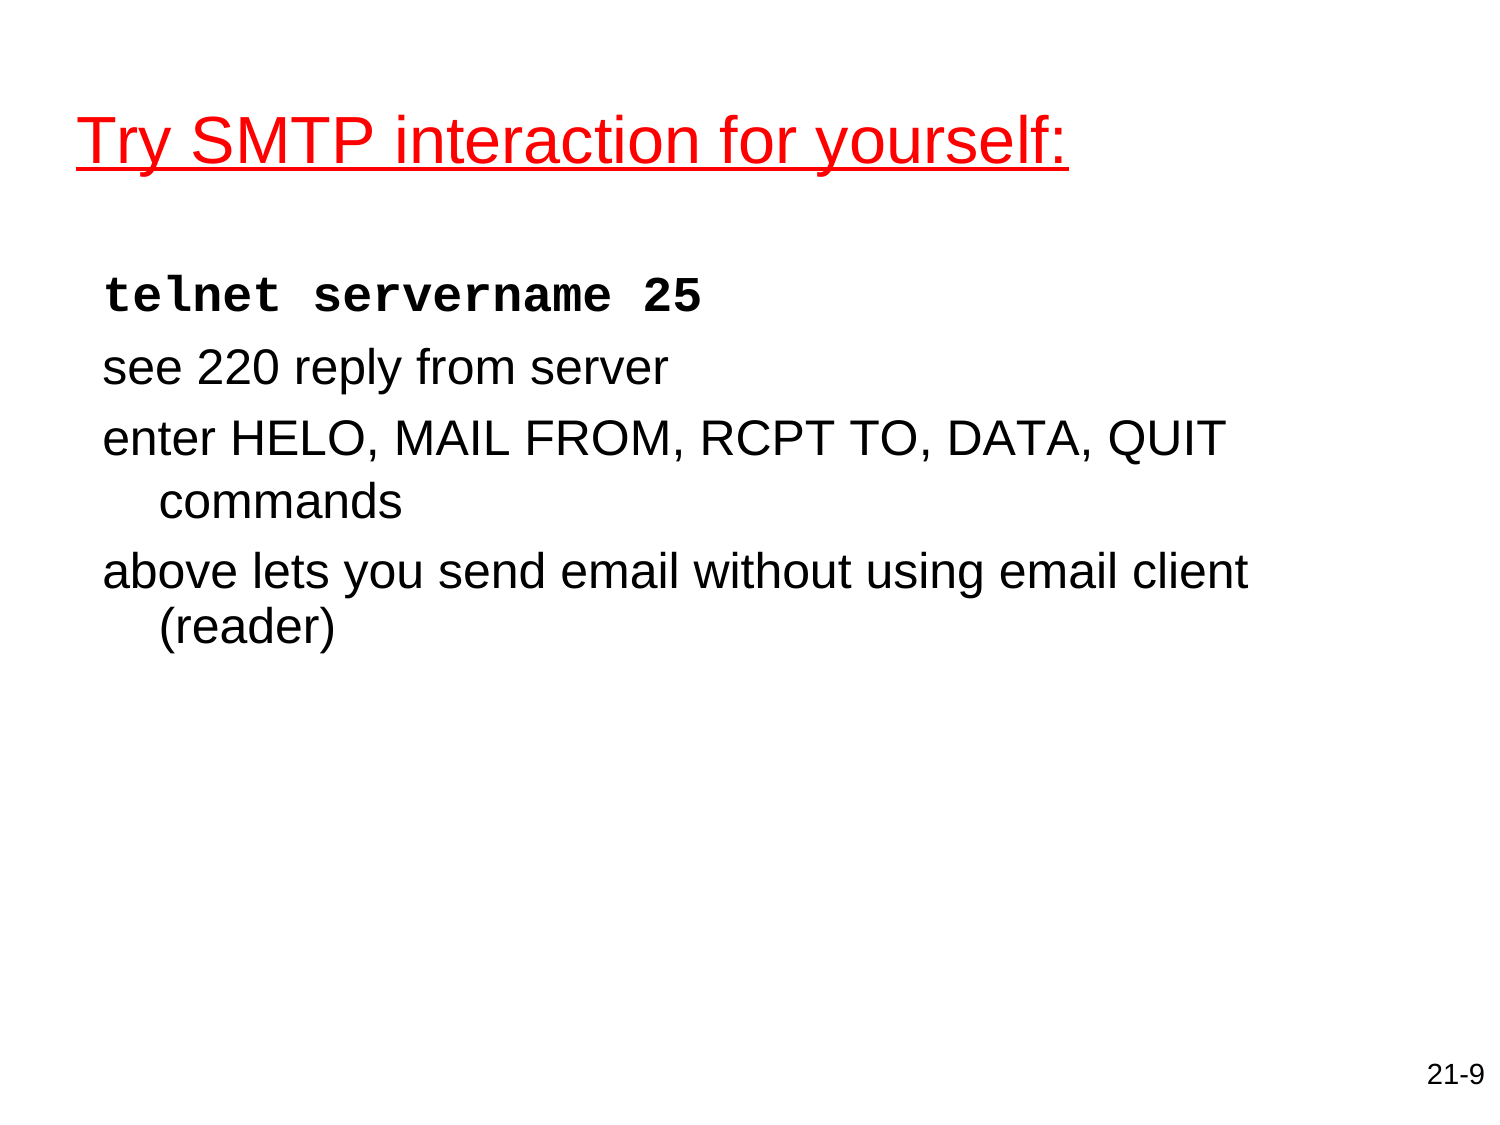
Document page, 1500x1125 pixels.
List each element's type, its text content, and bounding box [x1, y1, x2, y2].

title Try SMTP interaction for yourself: [61, 67, 1337, 214]
list telnet servername 25 see 220 reply from server enter HELO, MAIL FROM, RCPT TO, DATA, QUIT commands above lets you send email without using email client (reader) [87, 262, 1363, 1026]
